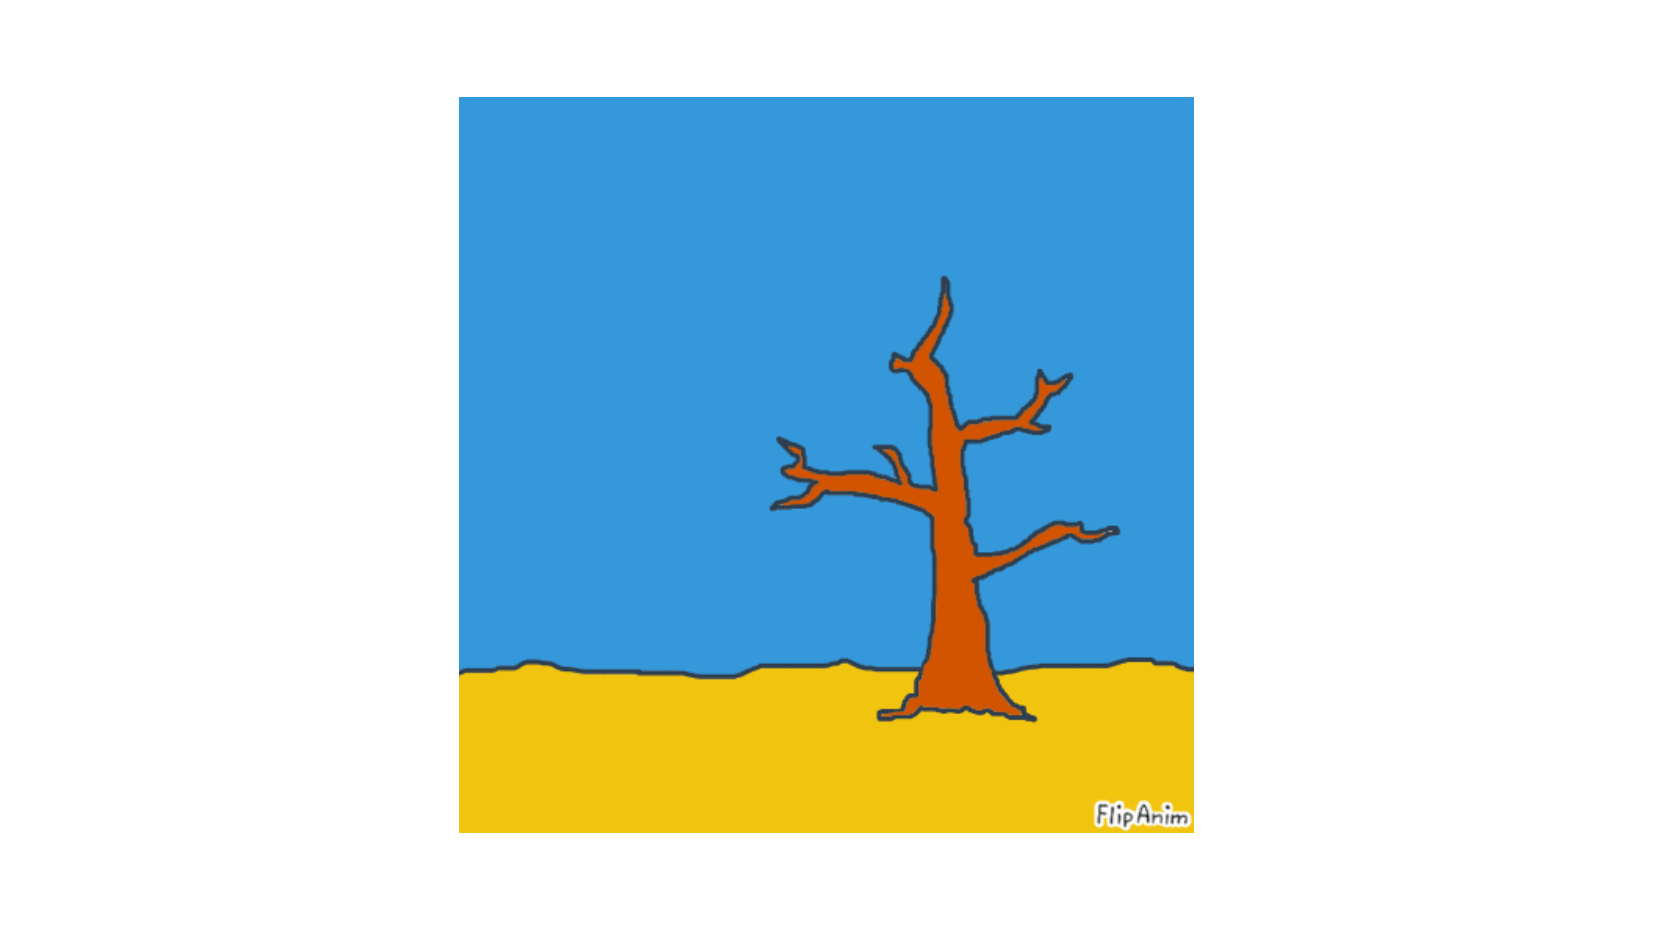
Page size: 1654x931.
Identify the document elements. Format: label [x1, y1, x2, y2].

picture [459, 97, 1194, 833]
